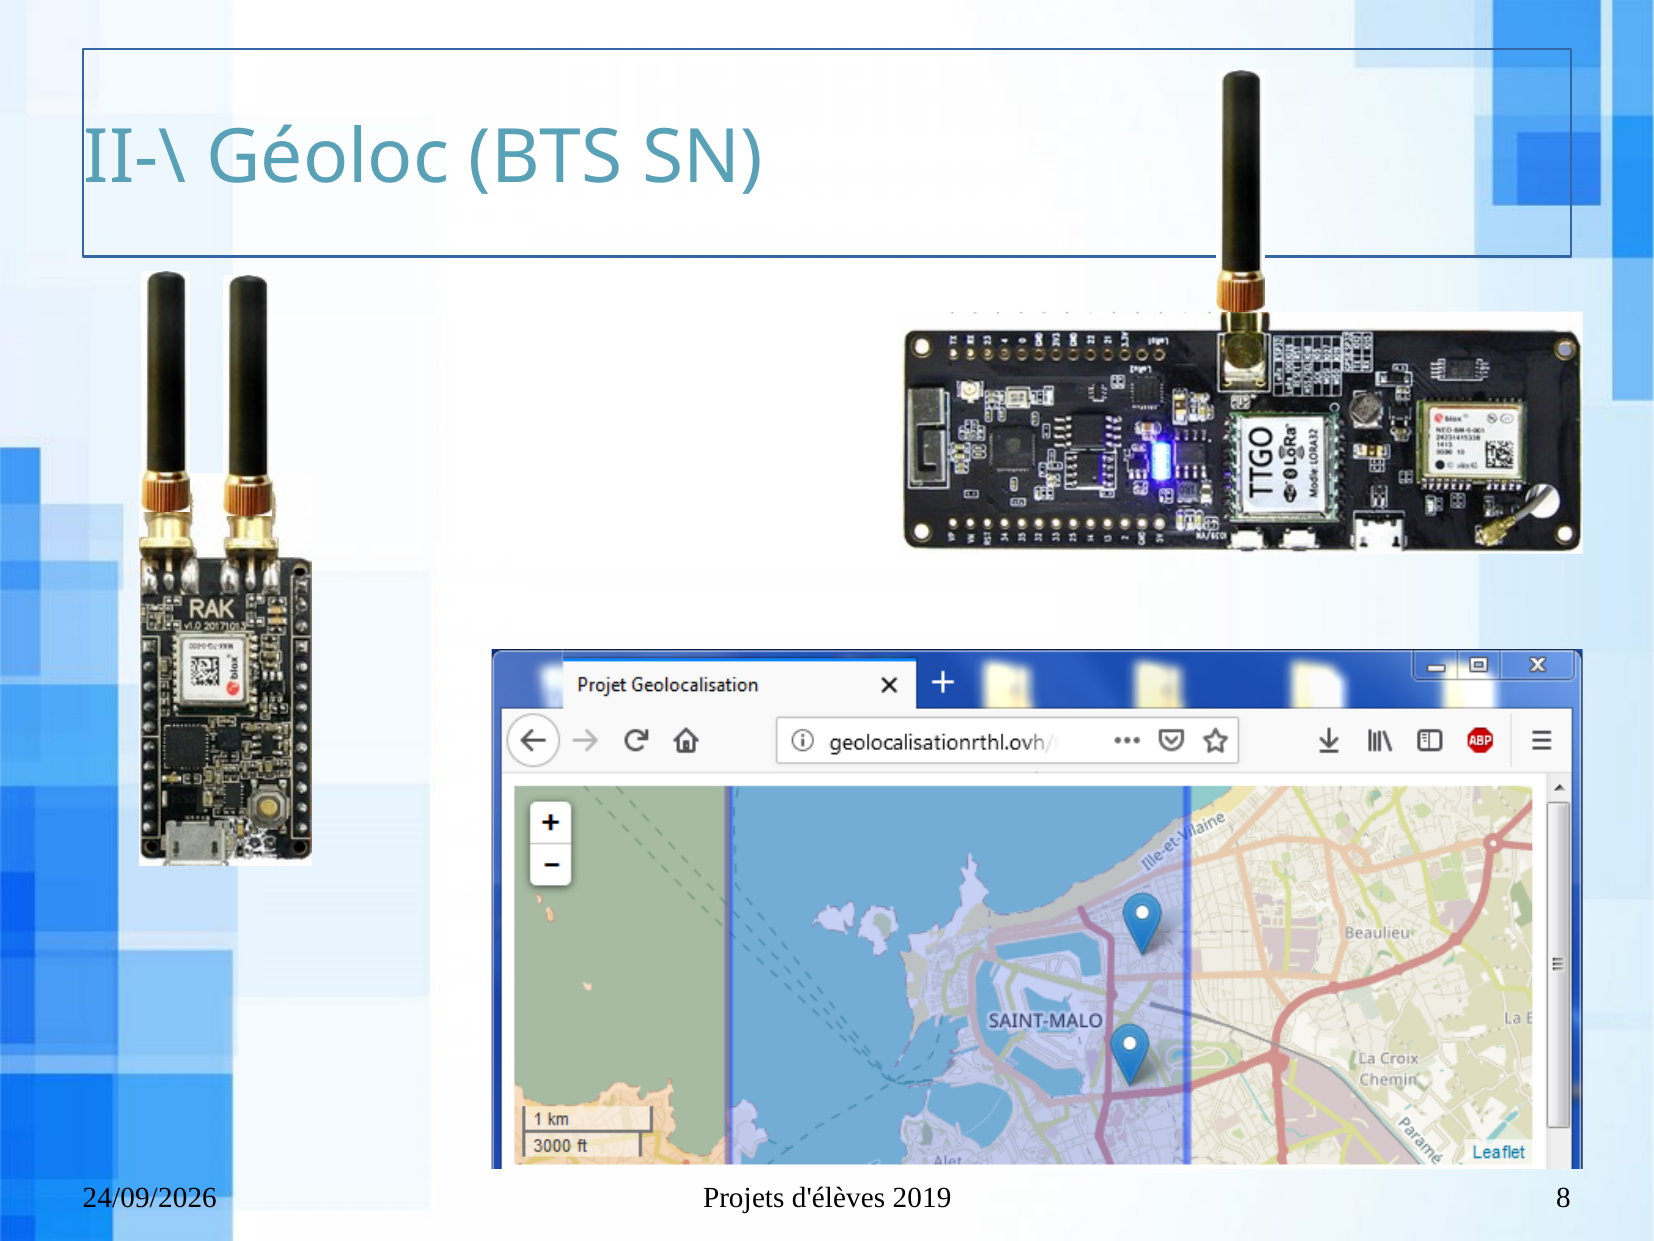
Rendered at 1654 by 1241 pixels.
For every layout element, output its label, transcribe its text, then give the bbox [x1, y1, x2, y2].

picture [0, 0, 1654, 1241]
title II-\ Géoloc (BTS SN) [82, 49, 1571, 257]
